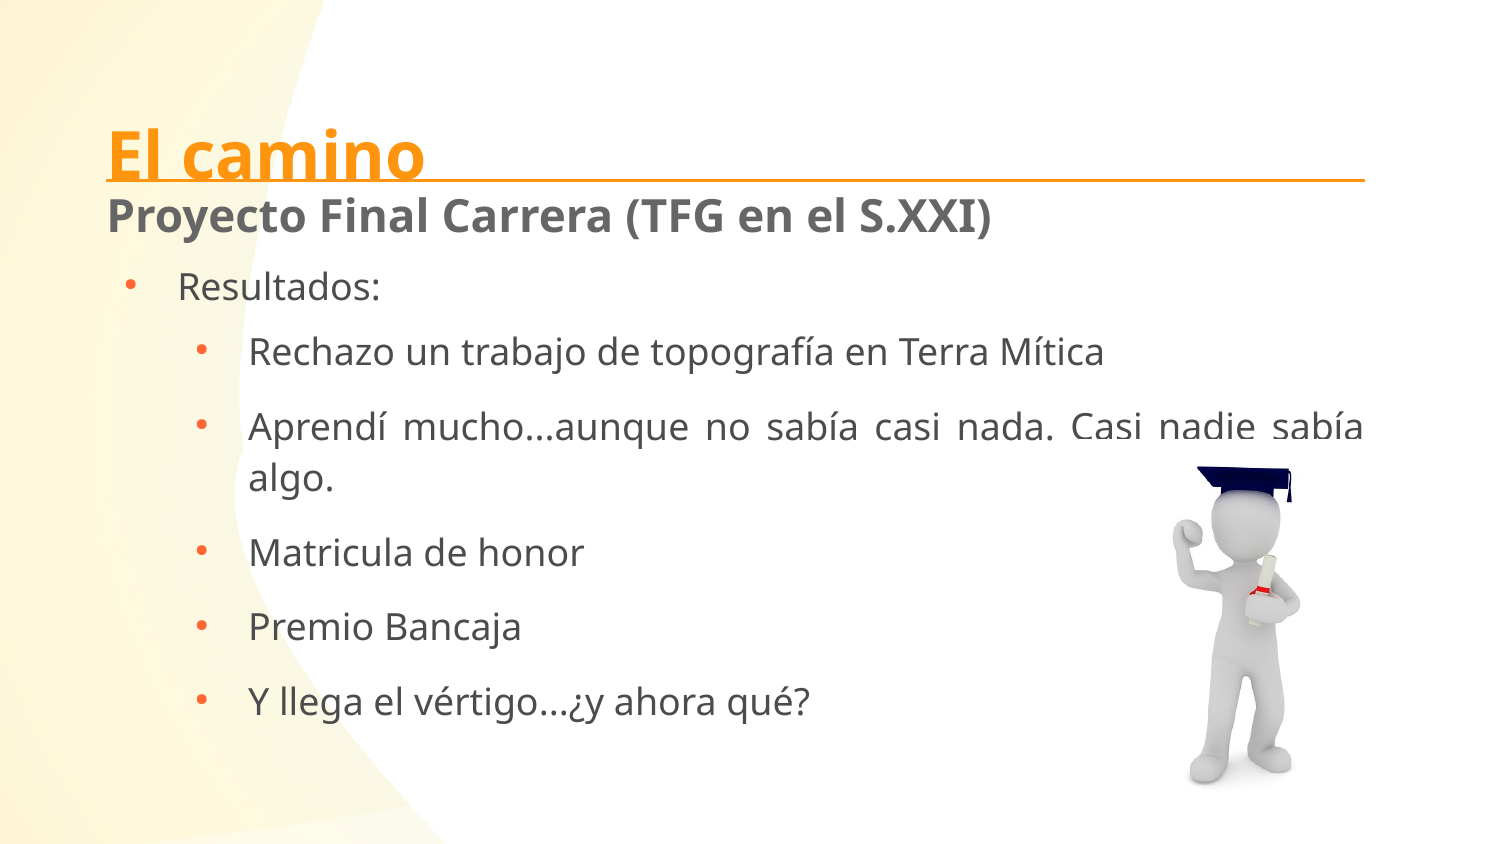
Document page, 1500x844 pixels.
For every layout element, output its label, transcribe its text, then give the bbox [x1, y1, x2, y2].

list Resultados: Rechazo un trabajo de topografía en Terra Mítica Aprendí mucho...aunque no sabía casi nada. Casi nadie sabía algo. Matricula de honor Premio Bancaja Y llega el vértigo...¿y ahora qué? [106, 194, 1366, 766]
text_box Proyecto Final Carrera (TFG en el S.XXI) [106, 183, 1205, 247]
title El camino [106, 115, 1457, 193]
picture [0, 0, 1500, 844]
